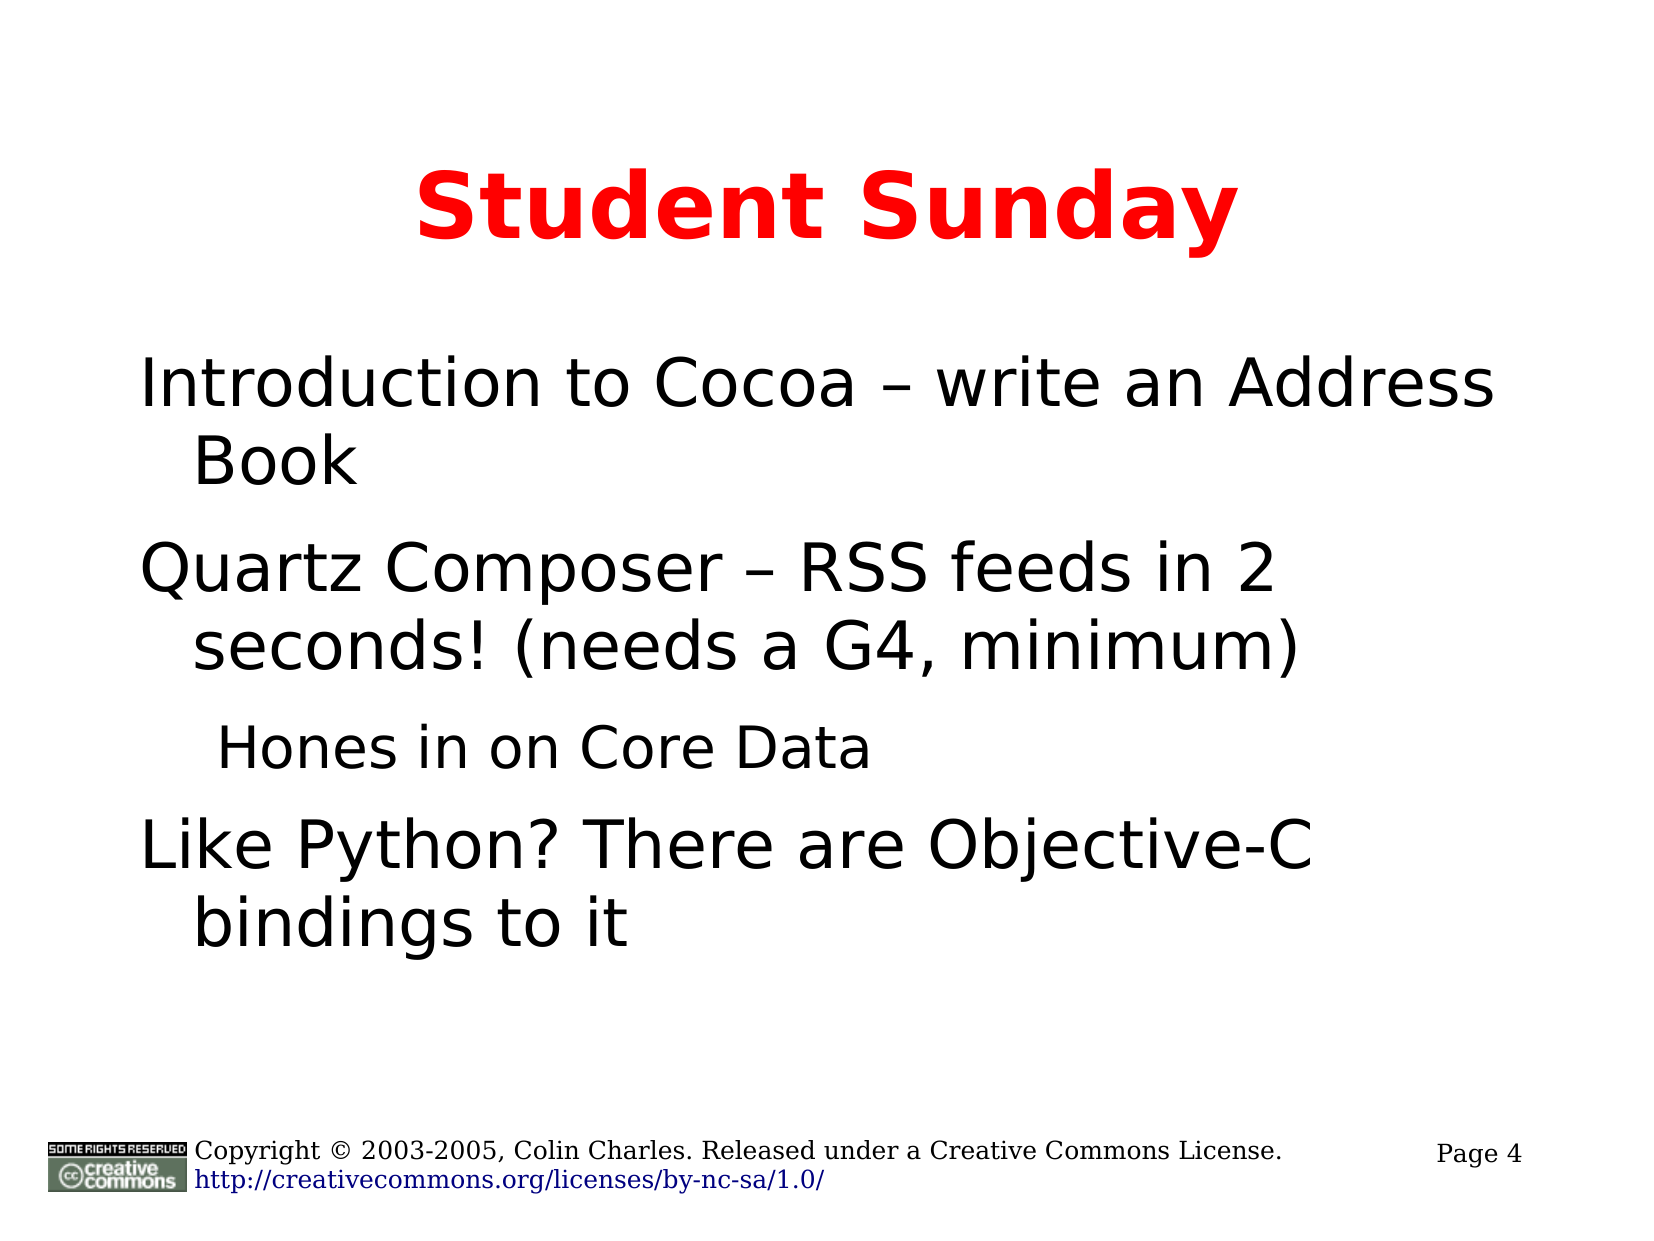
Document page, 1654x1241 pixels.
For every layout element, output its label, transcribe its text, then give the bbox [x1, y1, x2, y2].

list Introduction to Cocoa – write an Address Book Quartz Composer – RSS feeds in 2 seconds! (needs a G4, minimum) Hones in on Core Data Like Python? There are Objective-C bindings to it [121, 344, 1534, 1127]
picture [48, 1142, 187, 1192]
title Student Sunday [121, 102, 1534, 311]
